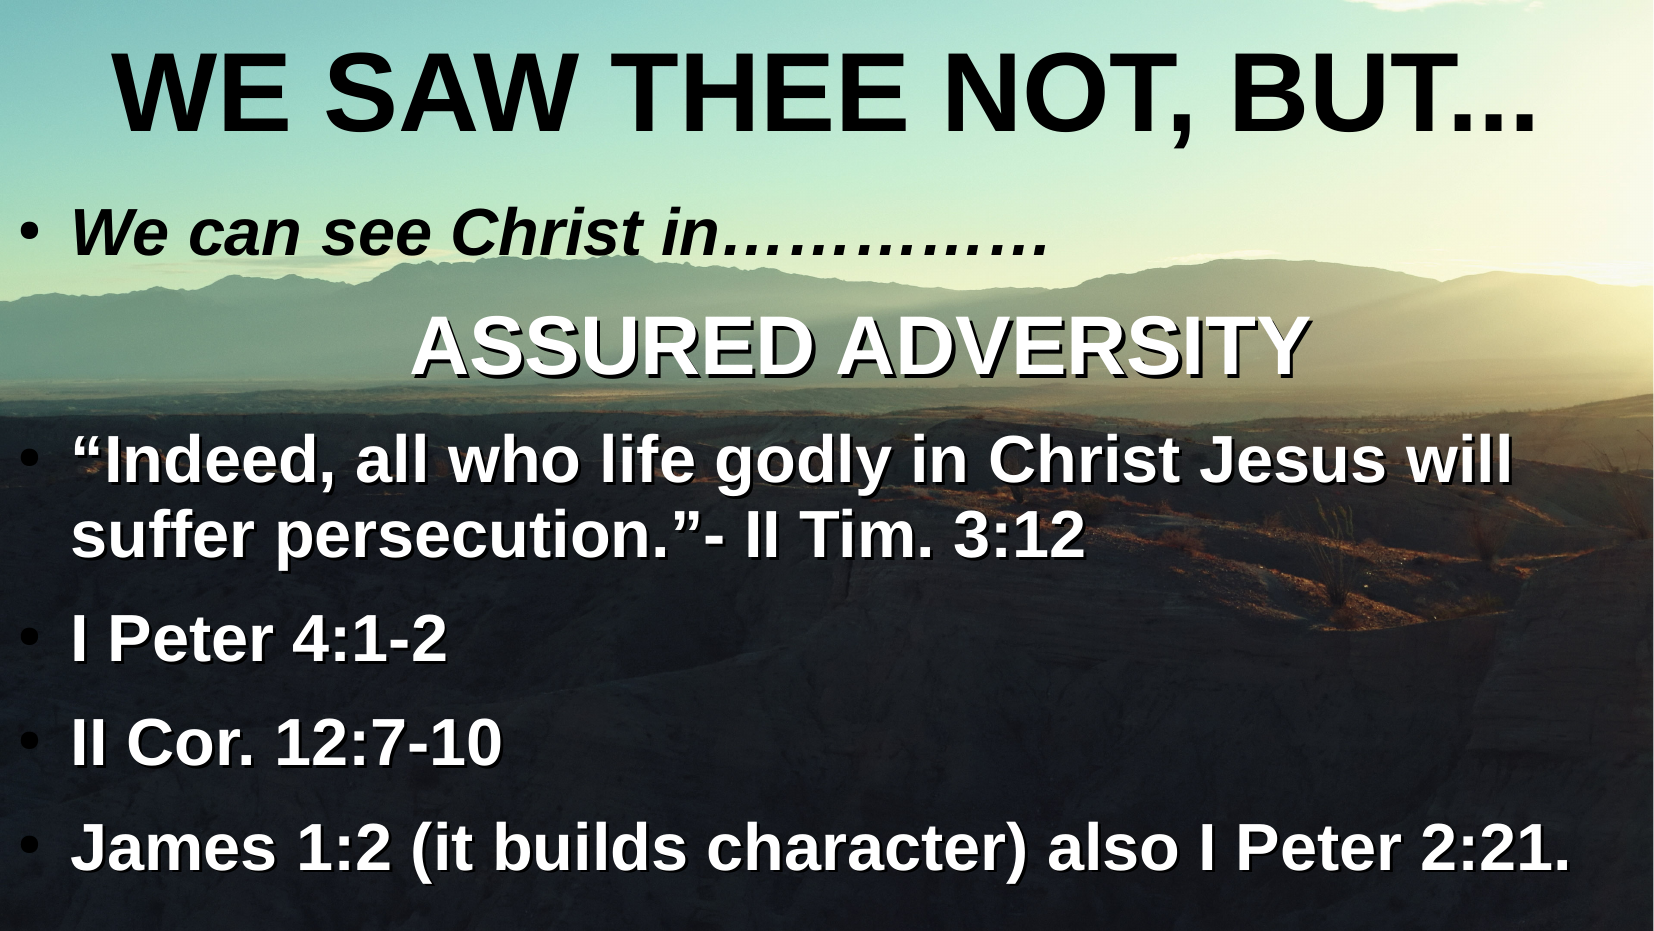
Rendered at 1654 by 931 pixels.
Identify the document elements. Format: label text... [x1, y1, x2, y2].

title WE SAW THEE NOT, BUT... [82, 15, 1571, 171]
picture [0, 0, 1654, 931]
list We can see Christ in…………… ASSURED ADVERSITY “Indeed, all who life godly in Christ Jesus will suffer persecution.”- II Tim. 3:12 I Peter 4:1-2 II Cor. 12:7-10 James 1:2 (it builds character) also I Peter 2:21. [0, 195, 1651, 916]
